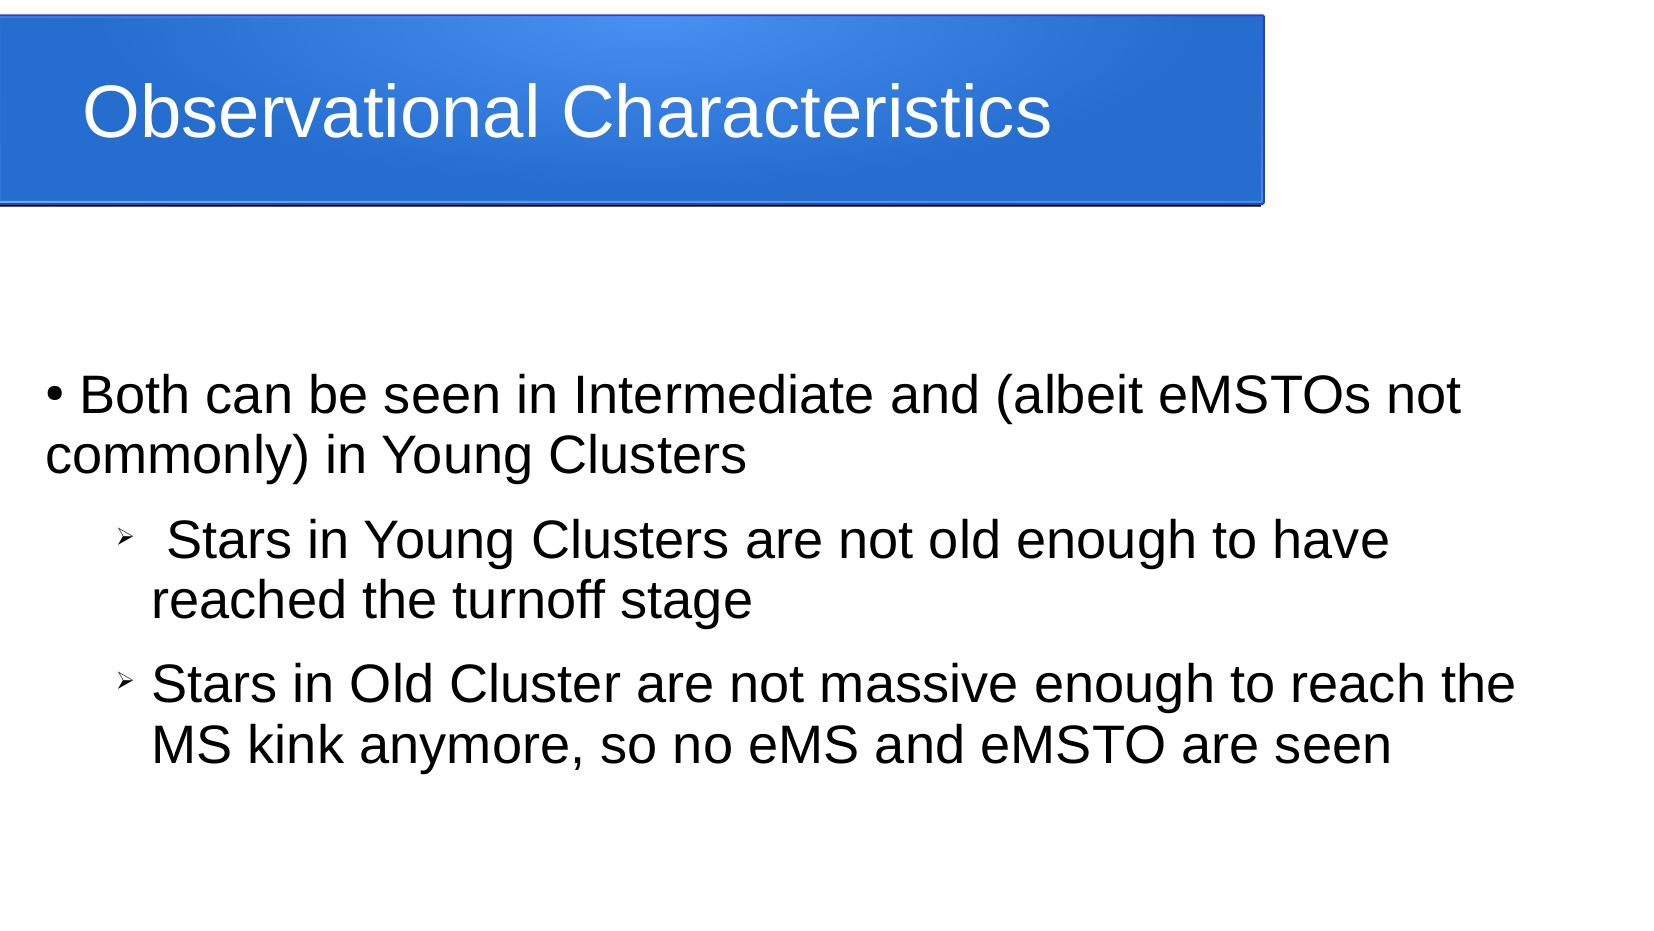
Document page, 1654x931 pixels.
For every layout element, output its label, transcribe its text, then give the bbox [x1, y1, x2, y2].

subtitle Both can be seen in Intermediate and (albeit eMSTOs not commonly) in Young Clusters Stars in Young Clusters are not old enough to have reached the turnoff stage Stars in Old Cluster are not massive enough to reach the MS kink anymore, so no eMS and eMSTO are seen [45, 224, 1571, 915]
title Observational Characteristics [82, 35, 1235, 189]
